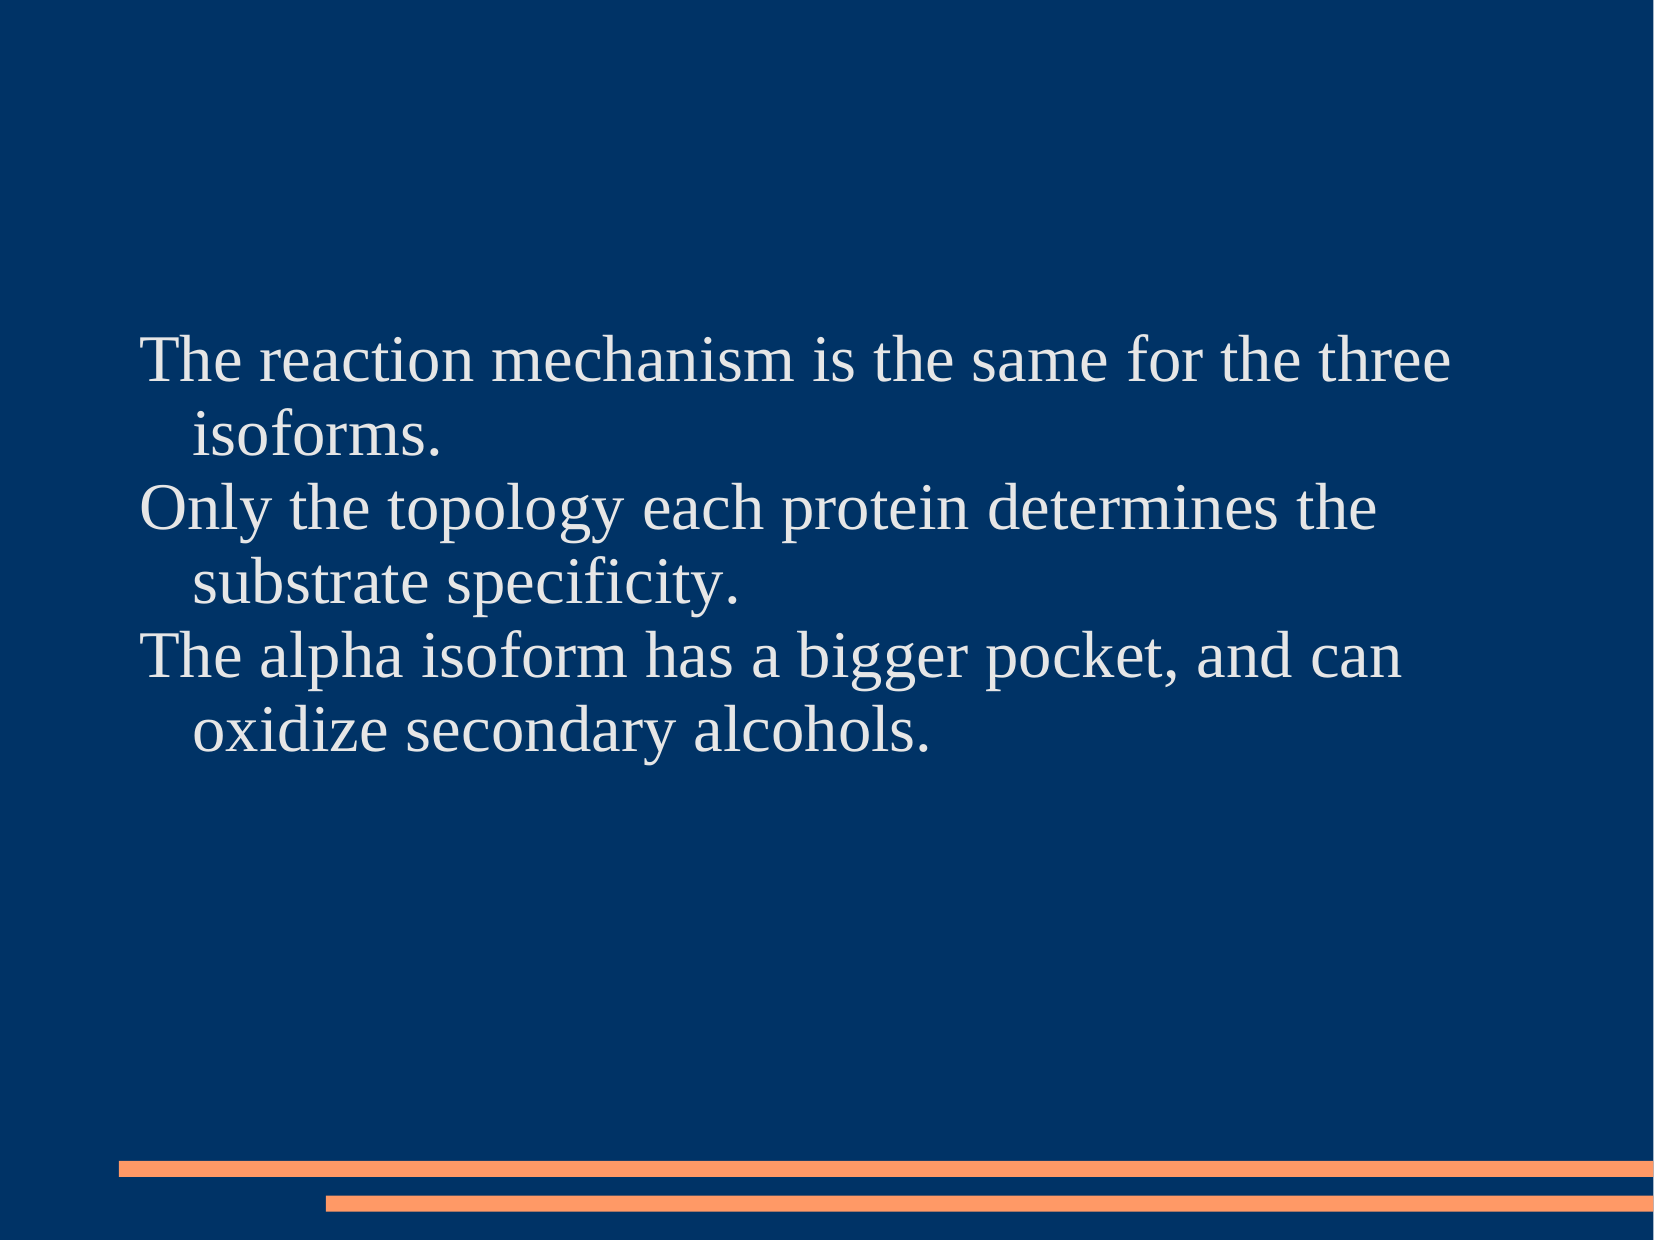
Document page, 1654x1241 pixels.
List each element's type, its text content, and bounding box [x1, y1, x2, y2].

list The reaction mechanism is the same for the three isoforms. Only the topology each protein determines the substrate specificity. The alpha isoform has a bigger pocket, and can oxidize secondary alcohols. [121, 322, 1561, 1133]
